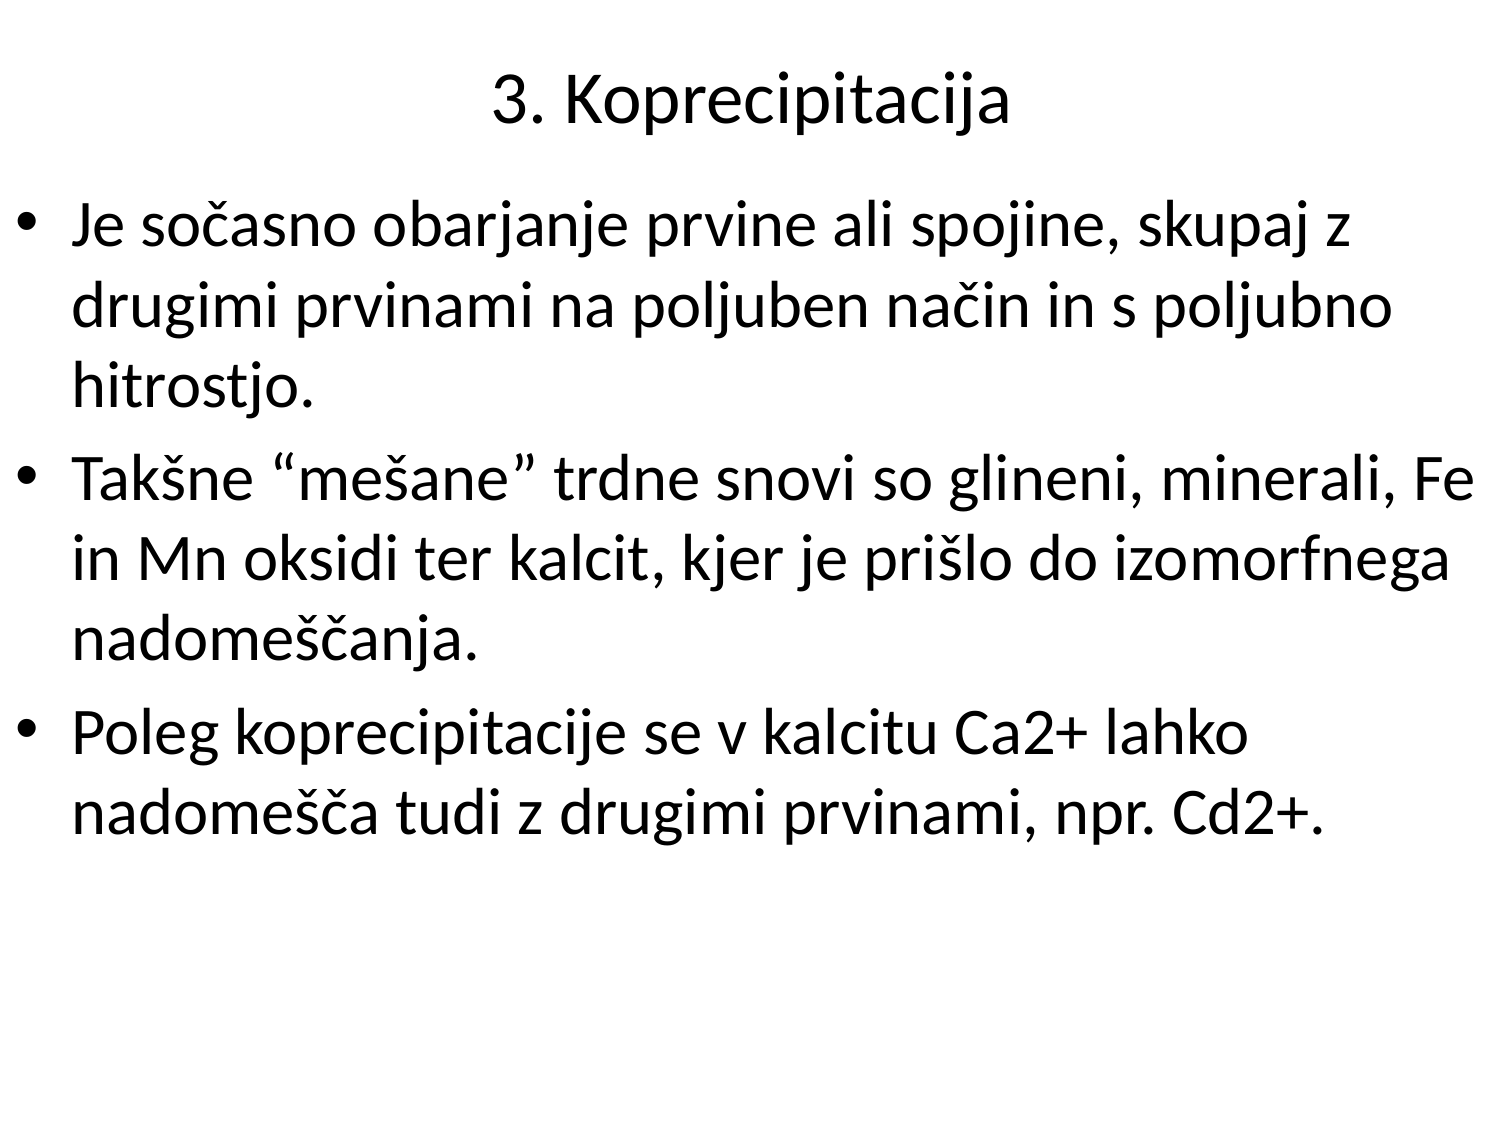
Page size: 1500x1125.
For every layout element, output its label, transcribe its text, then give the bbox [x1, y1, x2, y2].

title 3. Koprecipitacija [76, 0, 1427, 172]
list Je sočasno obarjanje prvine ali spojine, skupaj z drugimi prvinami na poljuben način in s poljubno hitrostjo. Takšne “mešane” trdne snovi so glineni, minerali, Fe in Mn oksidi ter kalcit, kjer je prišlo do izomorfnega nadomeščanja. Poleg koprecipitacije se v kalcitu Ca2+ lahko nadomešča tudi z drugimi prvinami, npr. Cd2+. [0, 172, 1500, 1125]
